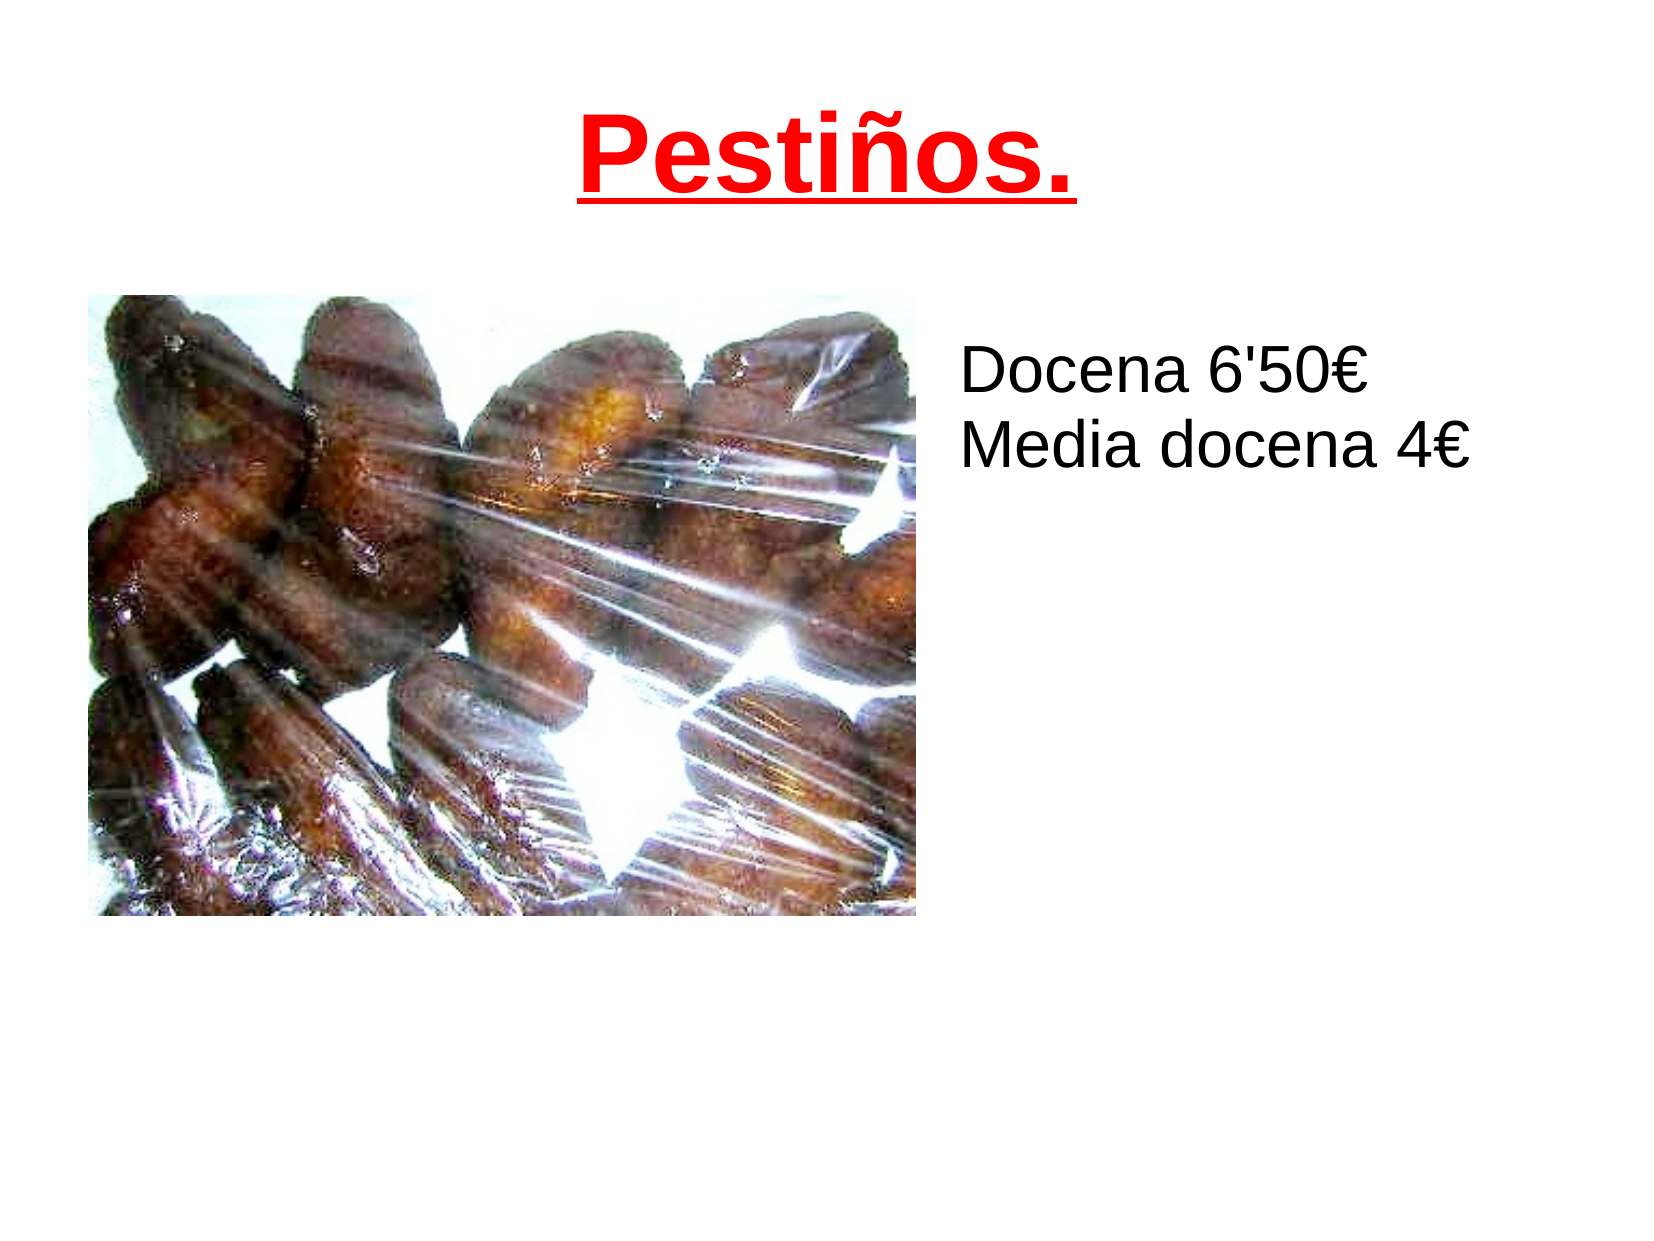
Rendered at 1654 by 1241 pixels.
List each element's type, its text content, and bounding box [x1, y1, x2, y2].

text_box Docena 6'50€ Media docena 4€ [944, 324, 1506, 490]
title Pestiños. [82, 56, 1571, 250]
picture [88, 295, 916, 916]
